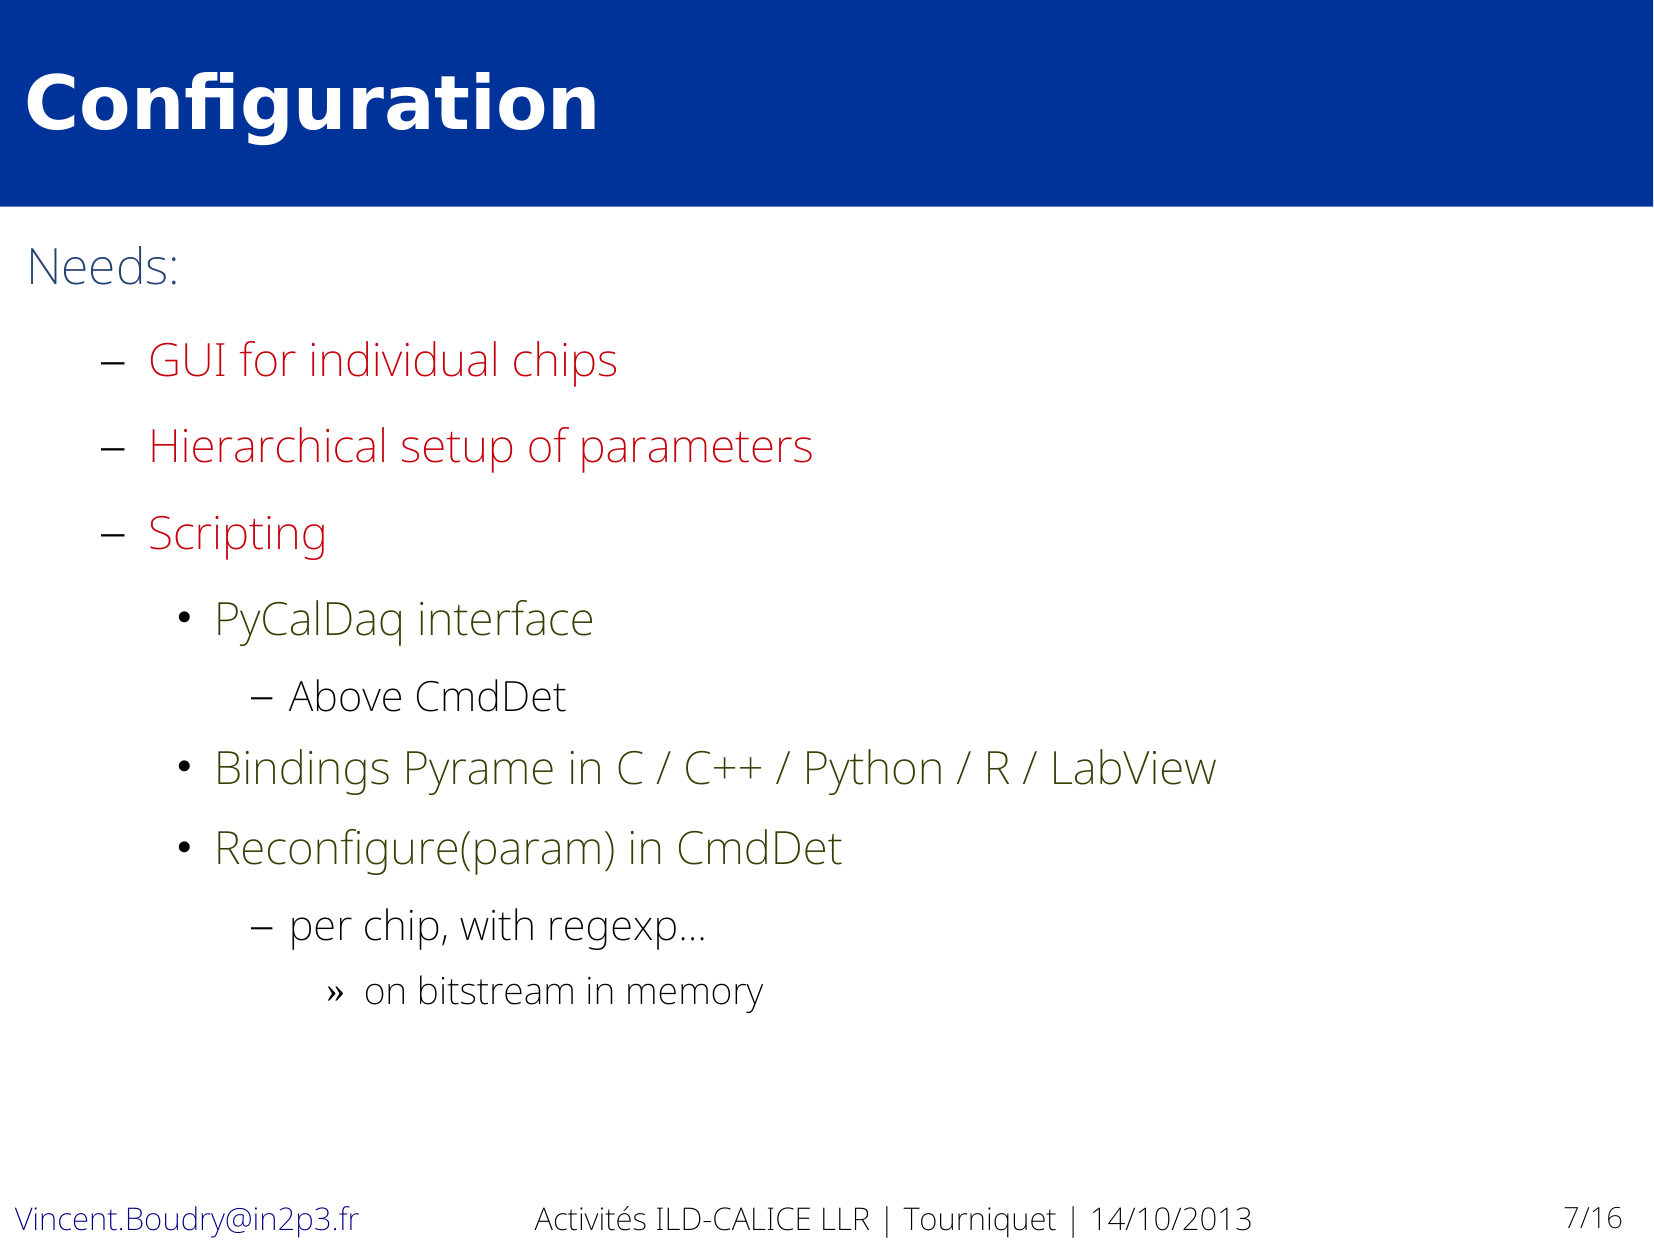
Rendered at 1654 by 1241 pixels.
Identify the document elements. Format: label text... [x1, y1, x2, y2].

list Needs: GUI for individual chips Hierarchical setup of parameters Scripting PyCalDaq interface Above CmdDet Bindings Pyrame in C / C++ / Python / R / LabView Reconfigure(param) in CmdDet per chip, with regexp... on bitstream in memory [26, 230, 1631, 1190]
title Configuration [24, 17, 1635, 191]
